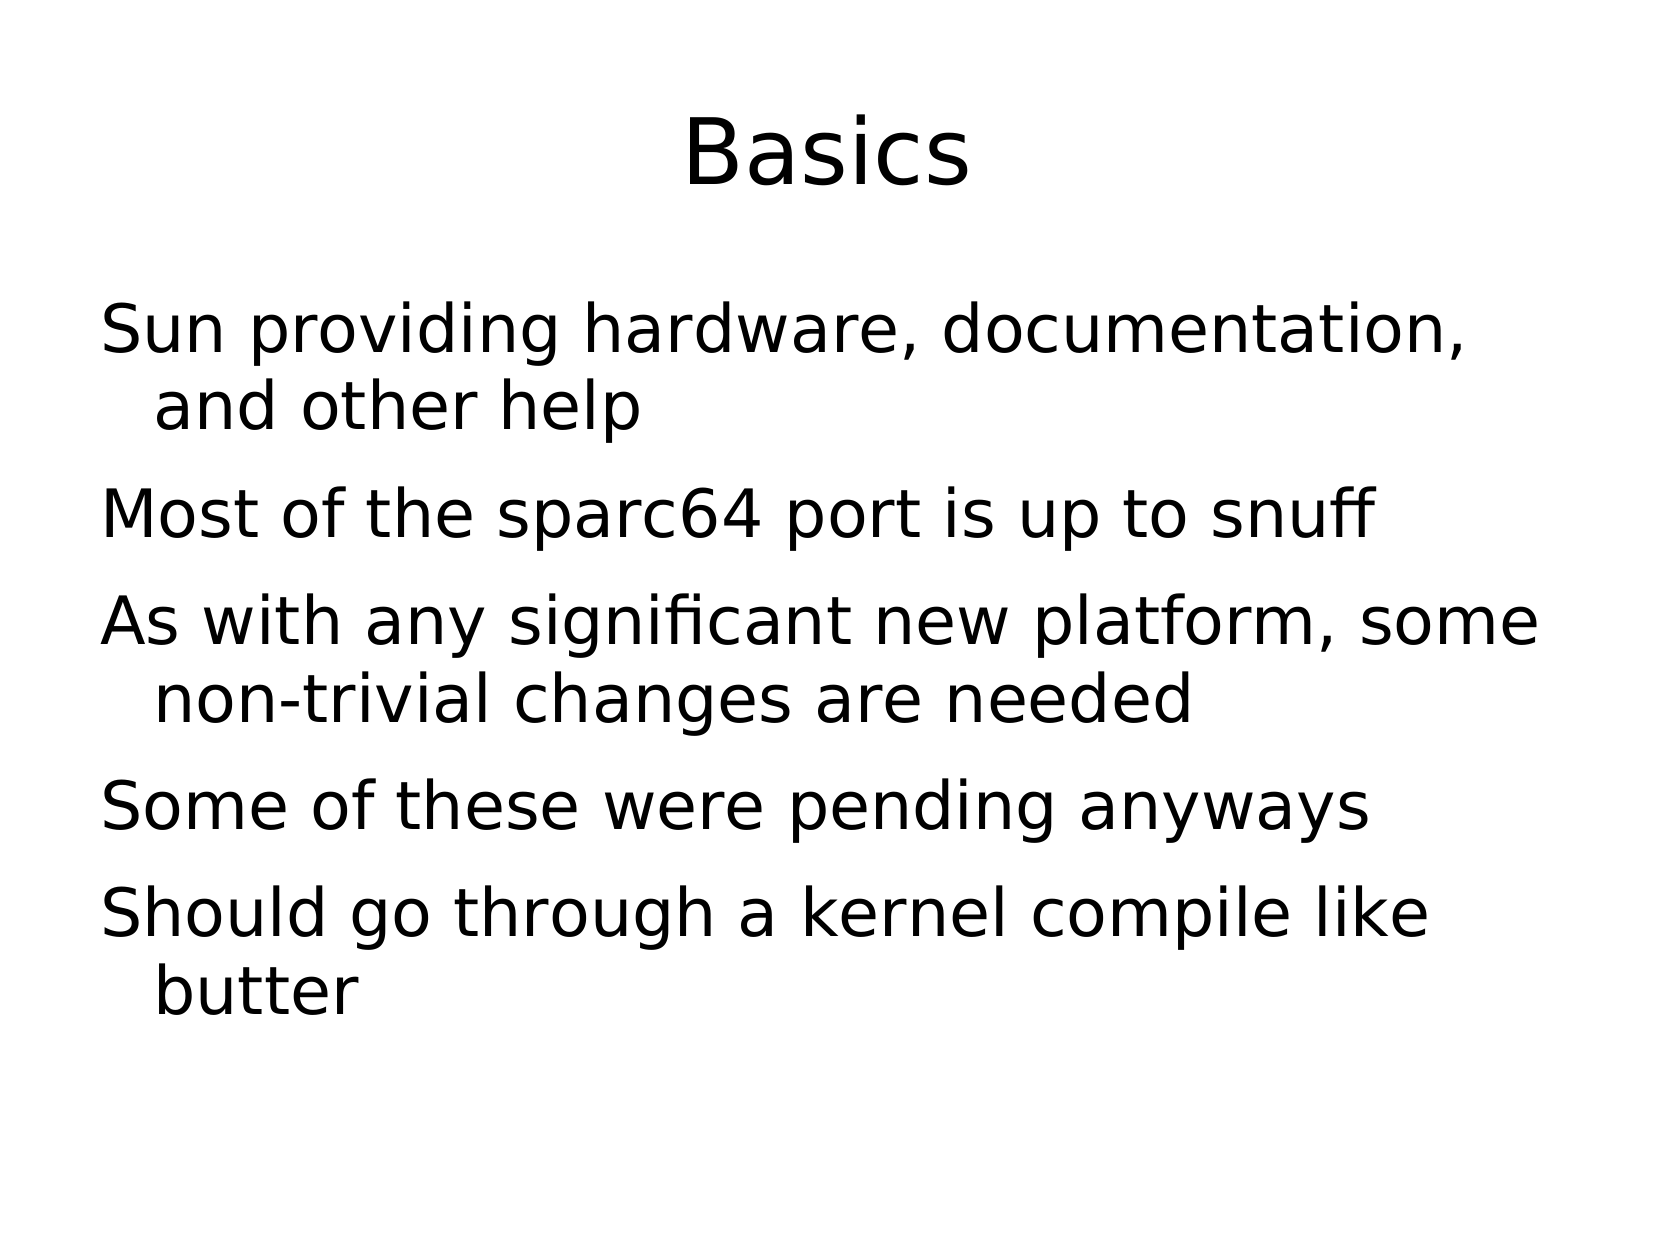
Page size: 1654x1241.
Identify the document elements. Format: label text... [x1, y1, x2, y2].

title Basics [82, 56, 1571, 250]
list Sun providing hardware, documentation, and other help Most of the sparc64 port is up to snuff As with any significant new platform, some non-trivial changes are needed Some of these were pending anyways Should go through a kernel compile like butter [82, 290, 1571, 1094]
